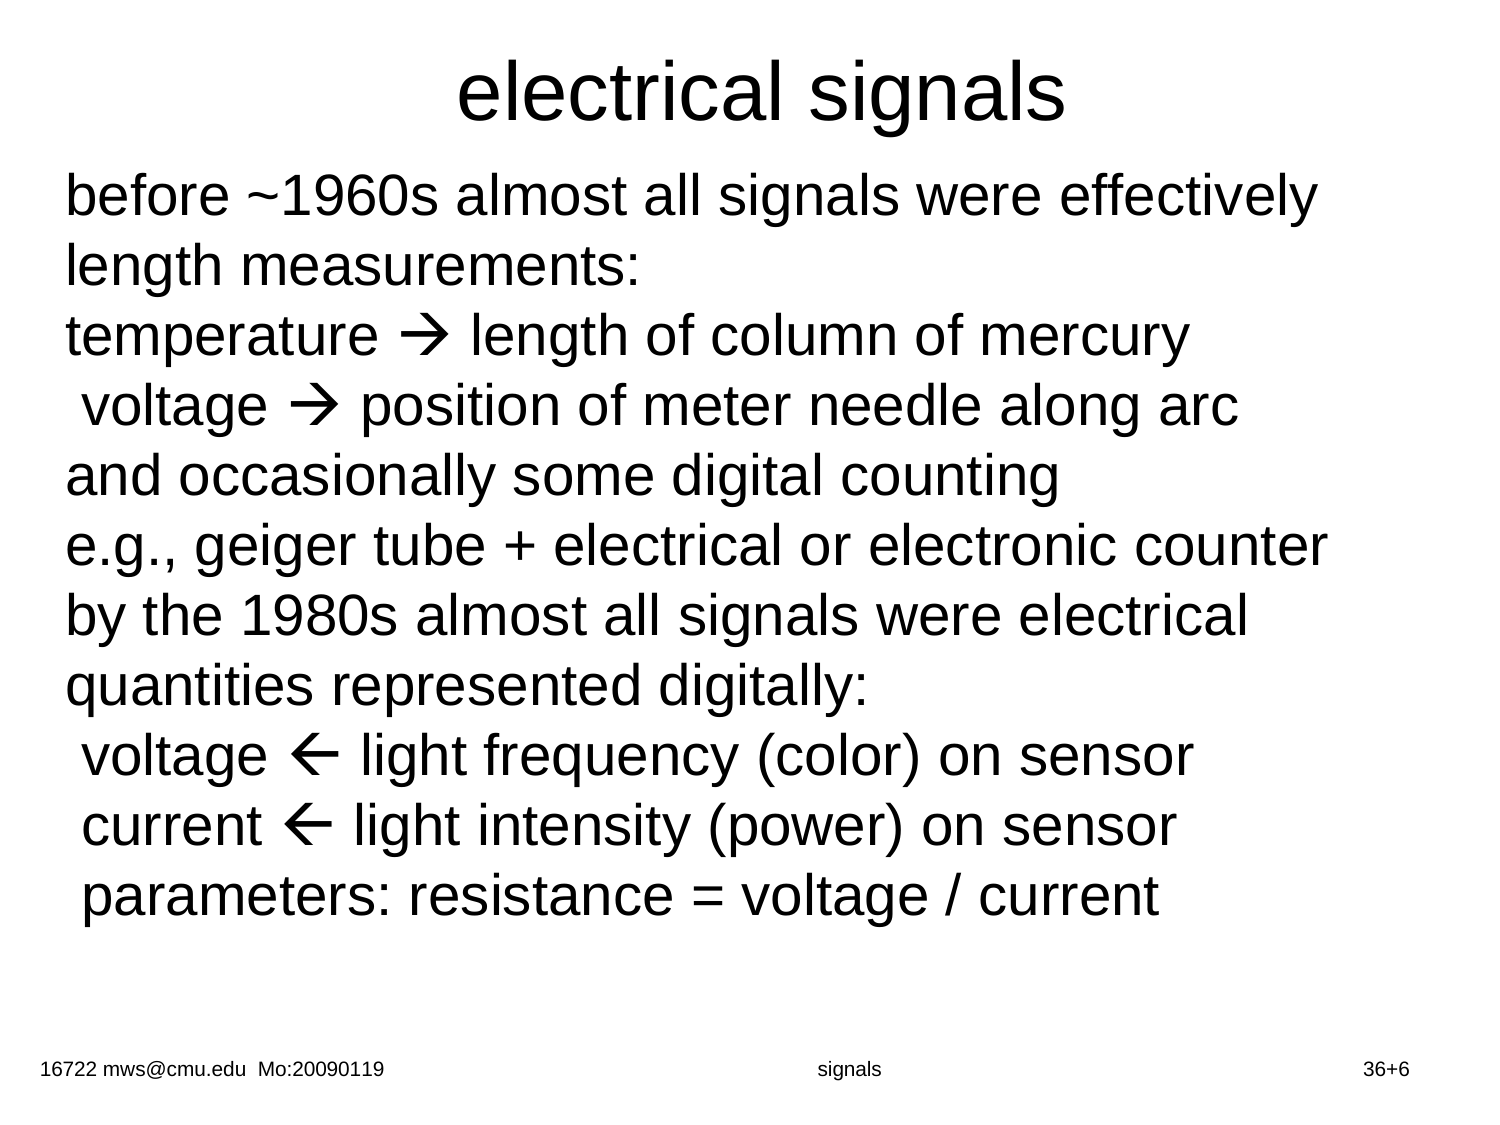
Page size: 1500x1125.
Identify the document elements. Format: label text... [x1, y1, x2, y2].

text_box electrical signals [37, 24, 1488, 150]
text_box before ~1960s almost all signals were effectively length measurements: temperature  length of column of mercury voltage  position of meter needle along arc and occasionally some digital counting e.g., geiger tube + electrical or electronic counter by the 1980s almost all signals were electrical quantities represented digitally: voltage  light frequency (color) on sensor current  light intensity (power) on sensor parameters: resistance = voltage / current [49, 149, 1426, 1005]
